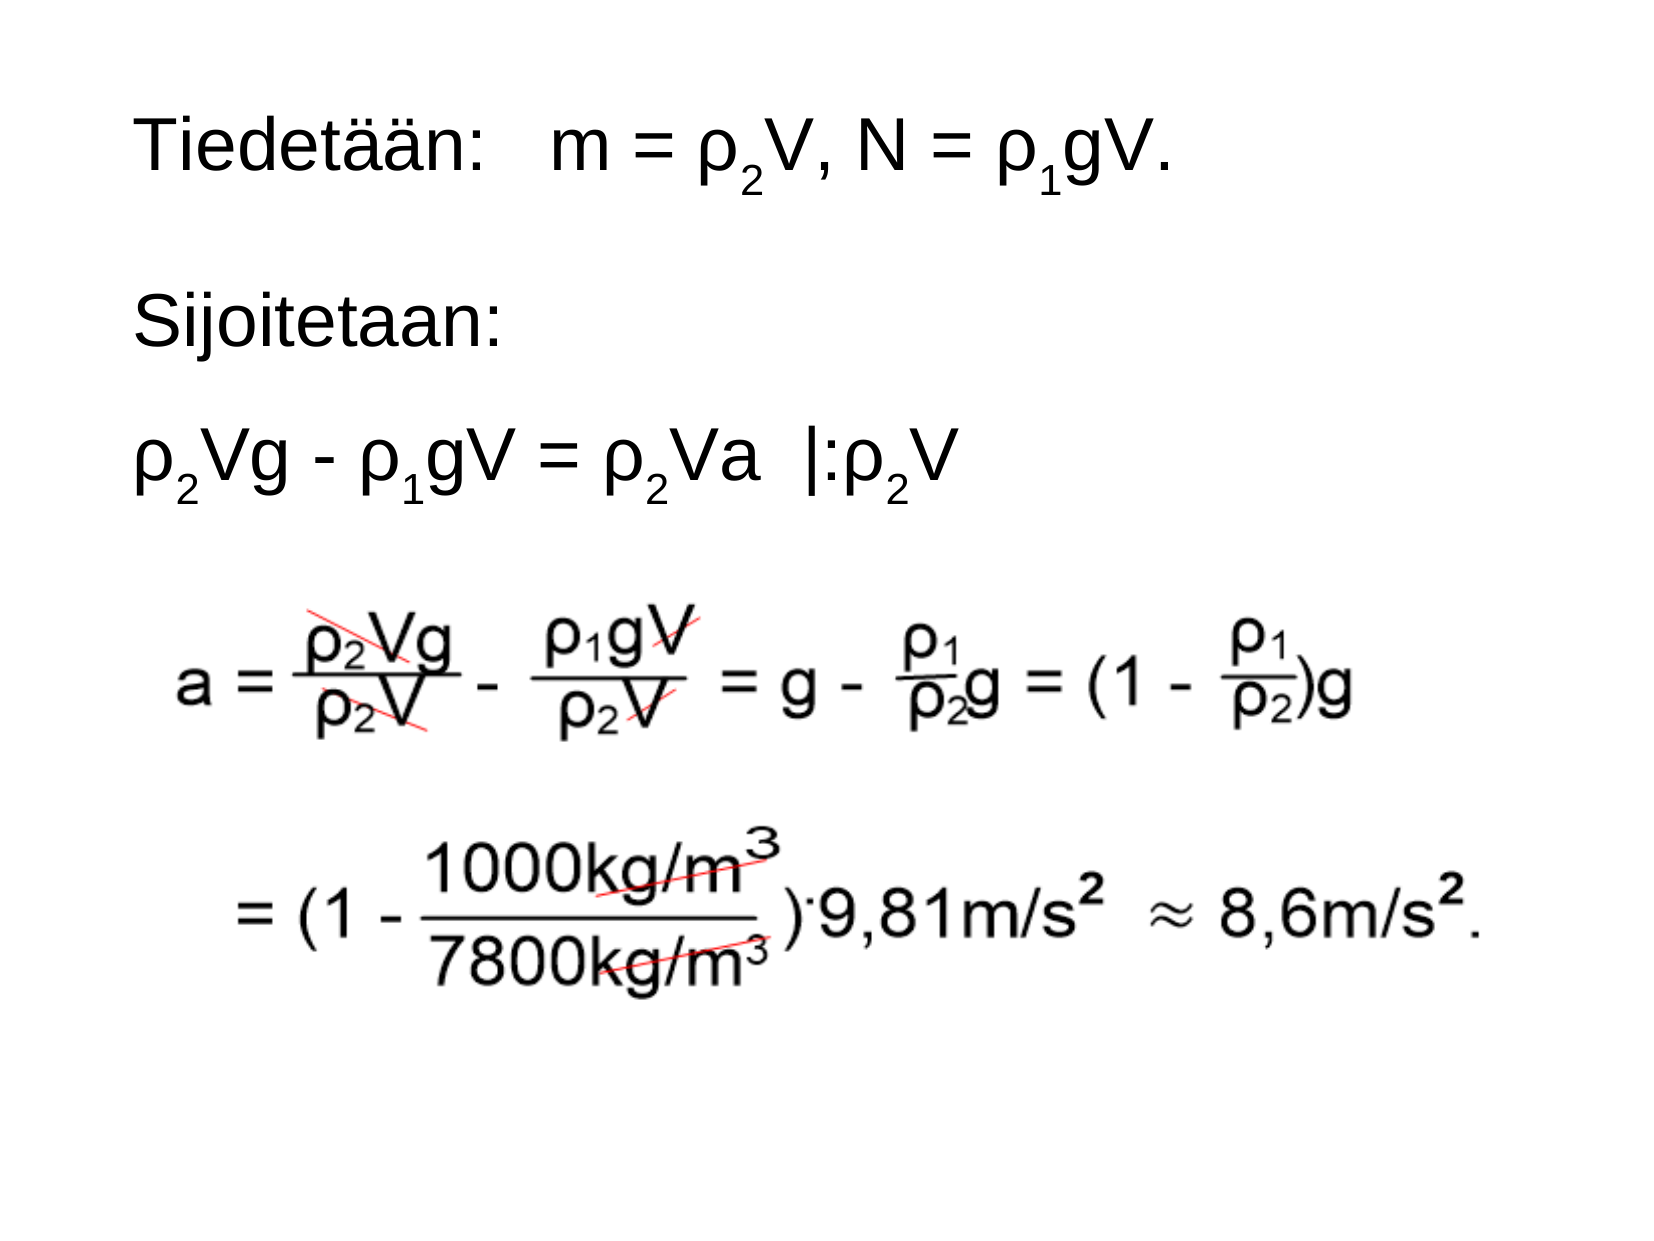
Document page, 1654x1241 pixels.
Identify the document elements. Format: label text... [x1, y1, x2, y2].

picture [118, 542, 1529, 1016]
text_box Tiedetään: m = ρ2V, N = ρ1gV. Sijoitetaan: ρ2Vg - ρ1gV = ρ2Va |:ρ2V [118, 82, 1411, 386]
